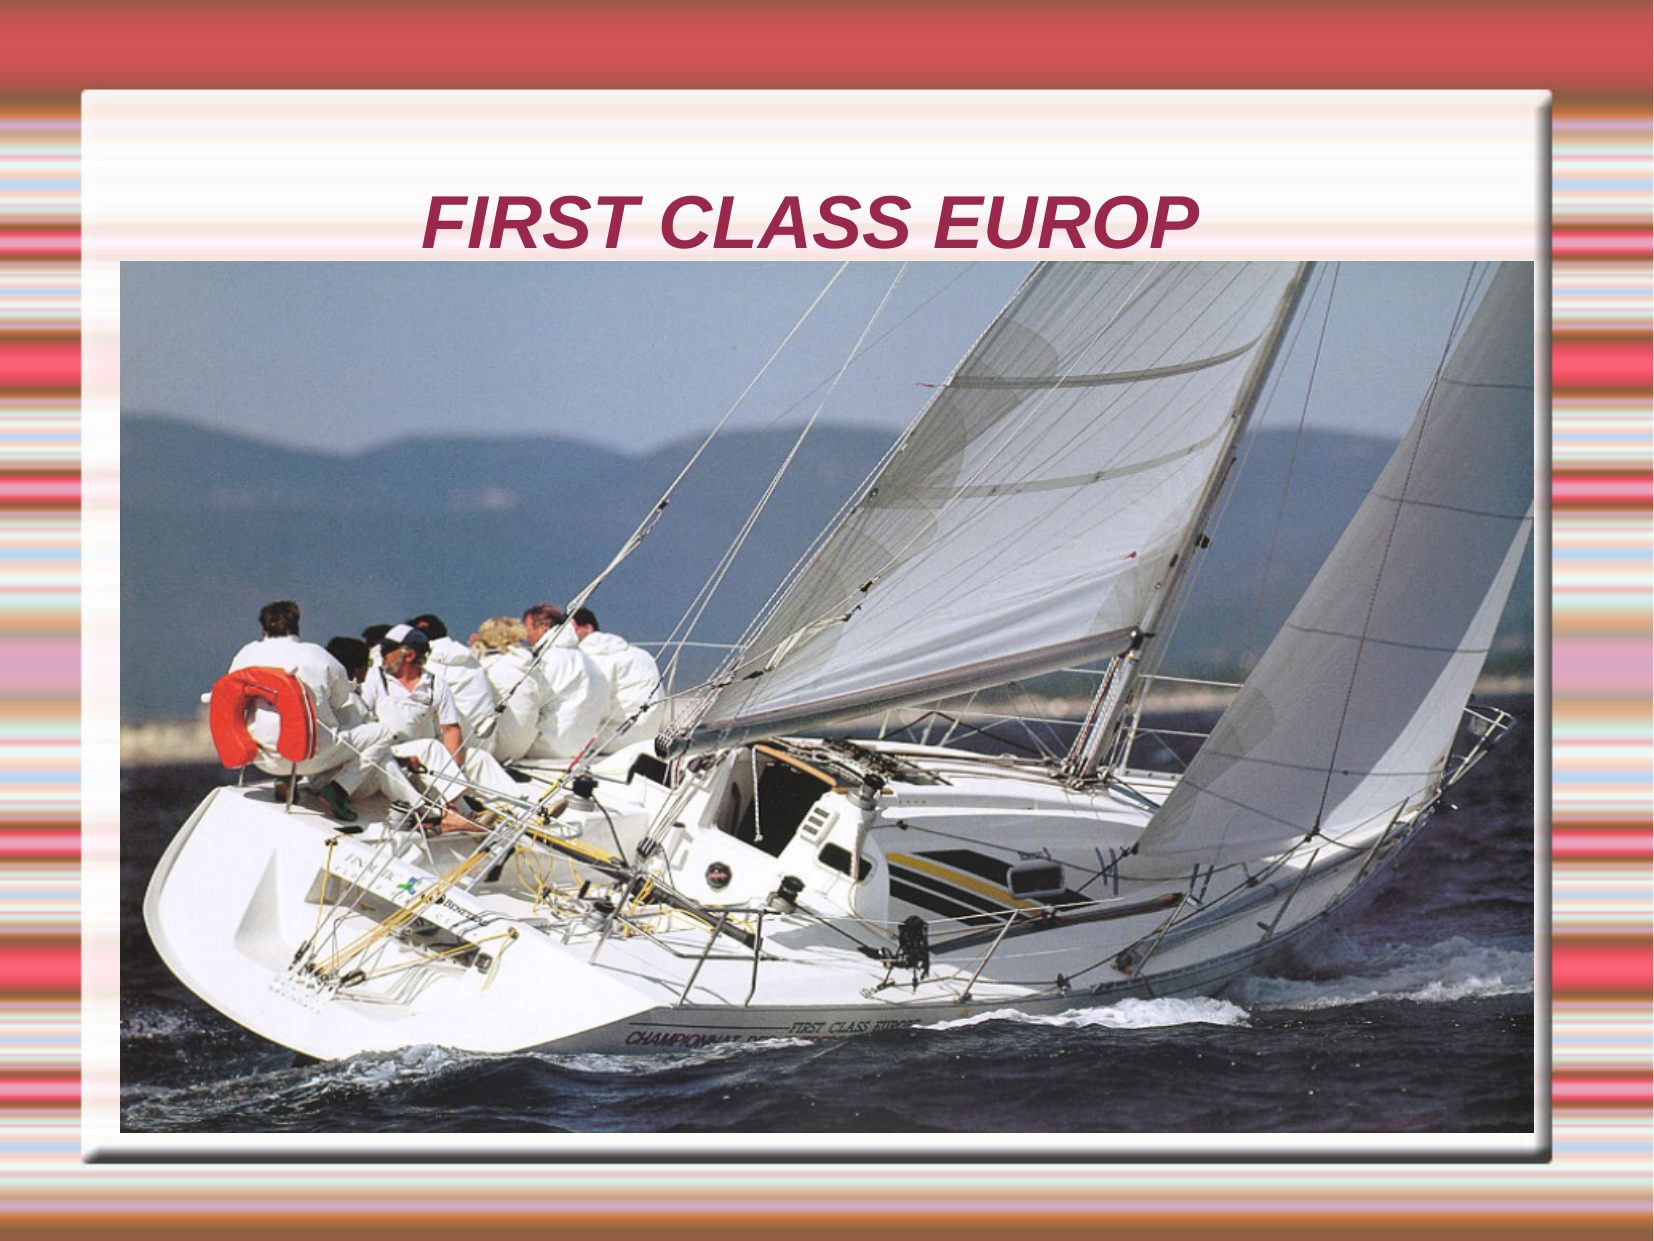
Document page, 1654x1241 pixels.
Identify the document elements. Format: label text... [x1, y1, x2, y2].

title FIRST CLASS EUROP [88, 172, 1534, 264]
picture [0, 0, 1654, 1241]
